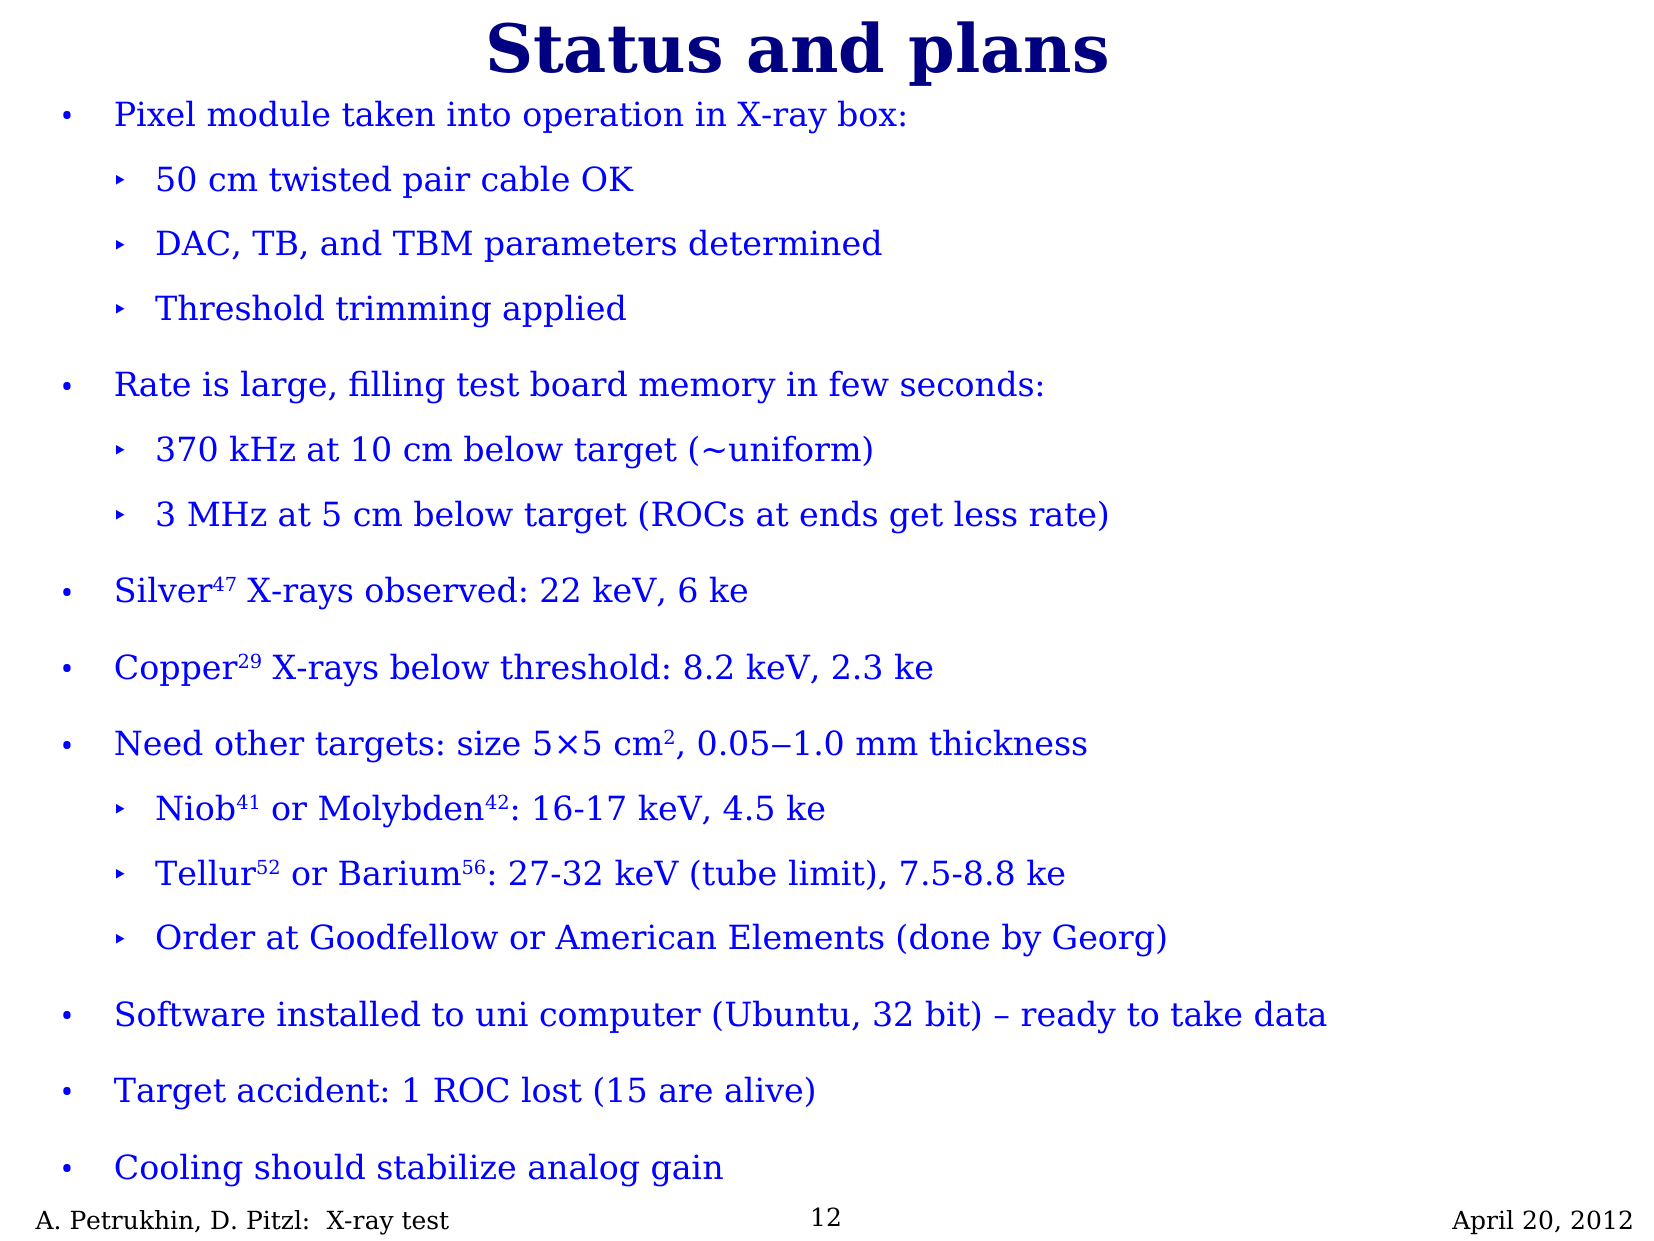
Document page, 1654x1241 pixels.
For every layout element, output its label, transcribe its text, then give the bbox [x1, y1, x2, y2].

list Pixel module taken into operation in X-ray box: 50 cm twisted pair cable OK DAC, TB, and TBM parameters determined Threshold trimming applied Rate is large, filling test board memory in few seconds: 370 kHz at 10 cm below target (~uniform) 3 MHz at 5 cm below target (ROCs at ends get less rate) Silver47 X-rays observed: 22 keV, 6 ke Copper29 X-rays below threshold: 8.2 keV, 2.3 ke Need other targets: size 5×5 cm2, 0.05‒1.0 mm thickness Niob41 or Molybden42: 16-17 keV, 4.5 ke Tellur52 or Barium56: 27-32 keV (tube limit), 7.5-8.8 ke Order at Goodfellow or American Elements (done by Georg) Software installed to uni computer (Ubuntu, 32 bit) – ready to take data Target accident: 1 ROC lost (15 are alive) Cooling should stabilize analog gain [60, 87, 1459, 1185]
title Status and plans [91, 9, 1504, 88]
